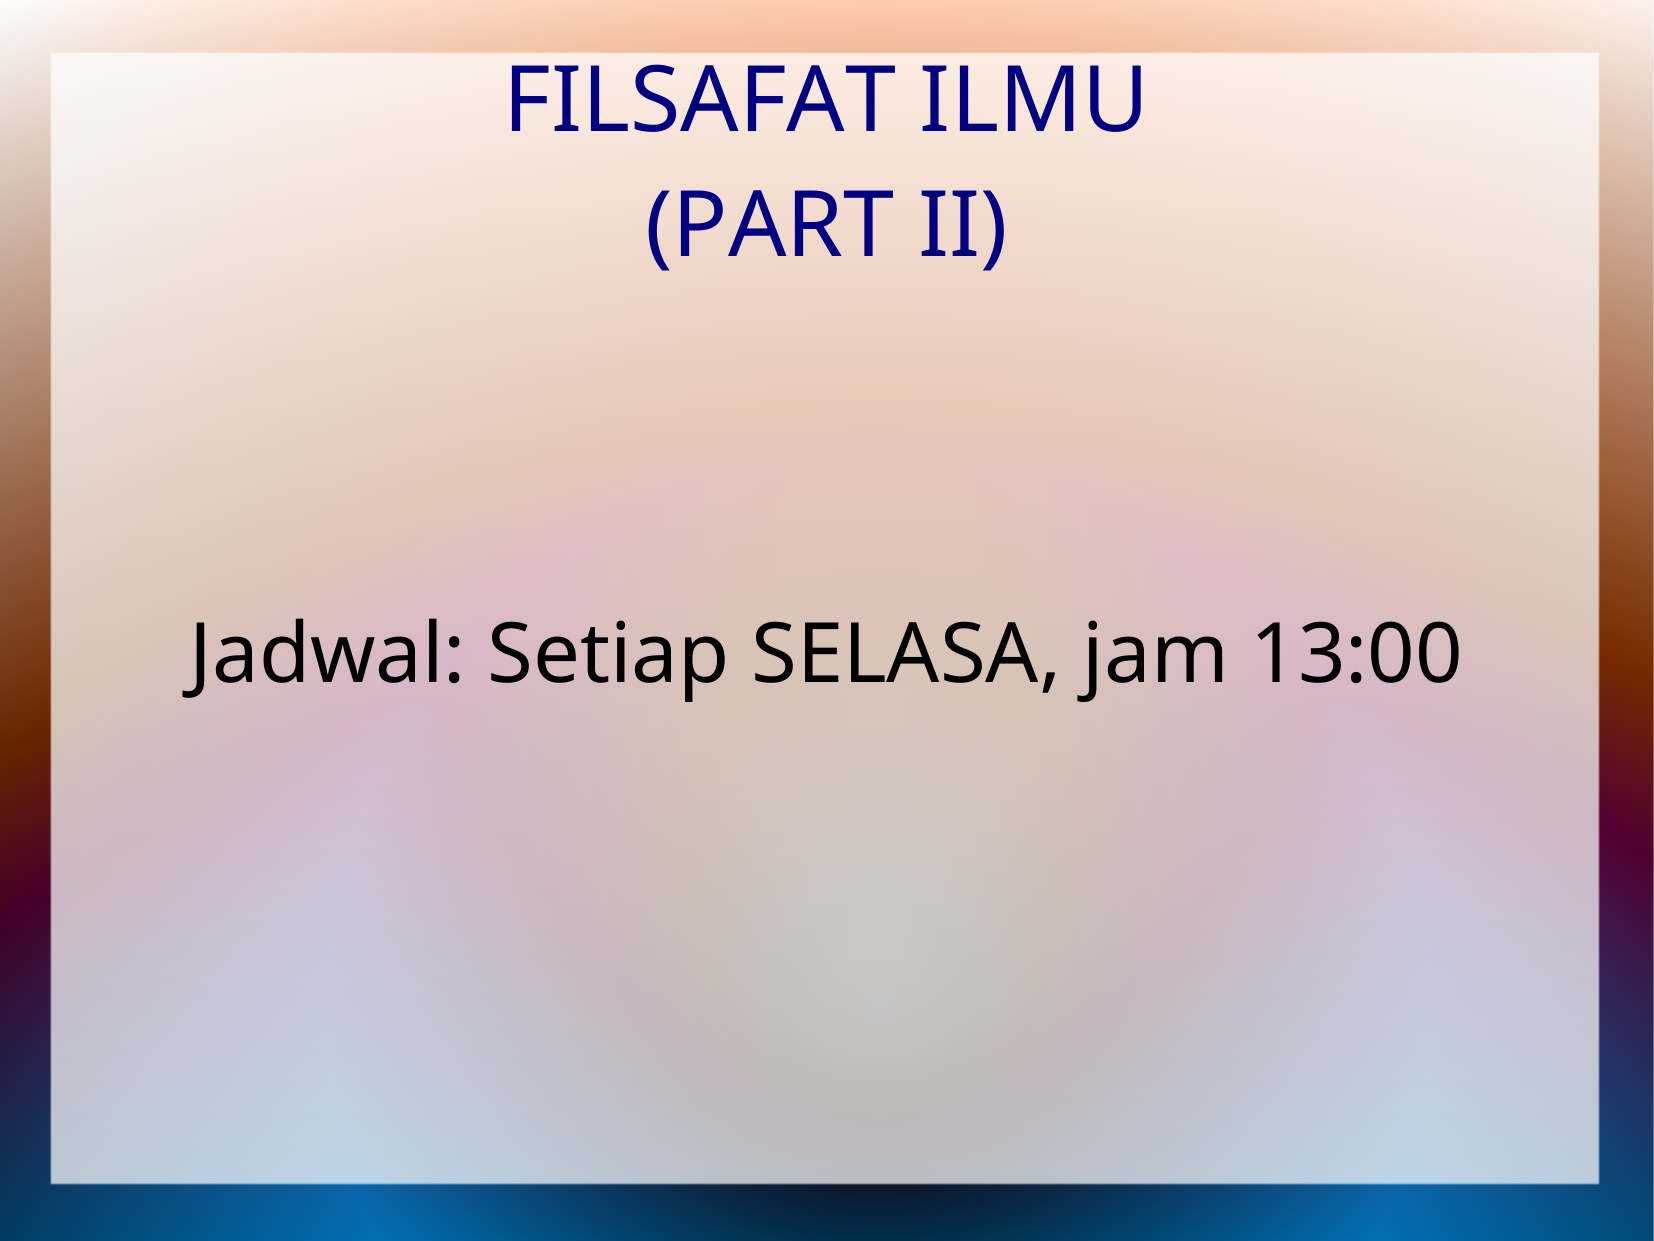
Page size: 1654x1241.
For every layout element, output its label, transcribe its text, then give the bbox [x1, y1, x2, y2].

picture [0, 0, 1654, 1241]
title FILSAFAT ILMU (PART II) [82, 51, 1571, 266]
subtitle Jadwal: Setiap SELASA, jam 13:00 [82, 290, 1571, 1010]
